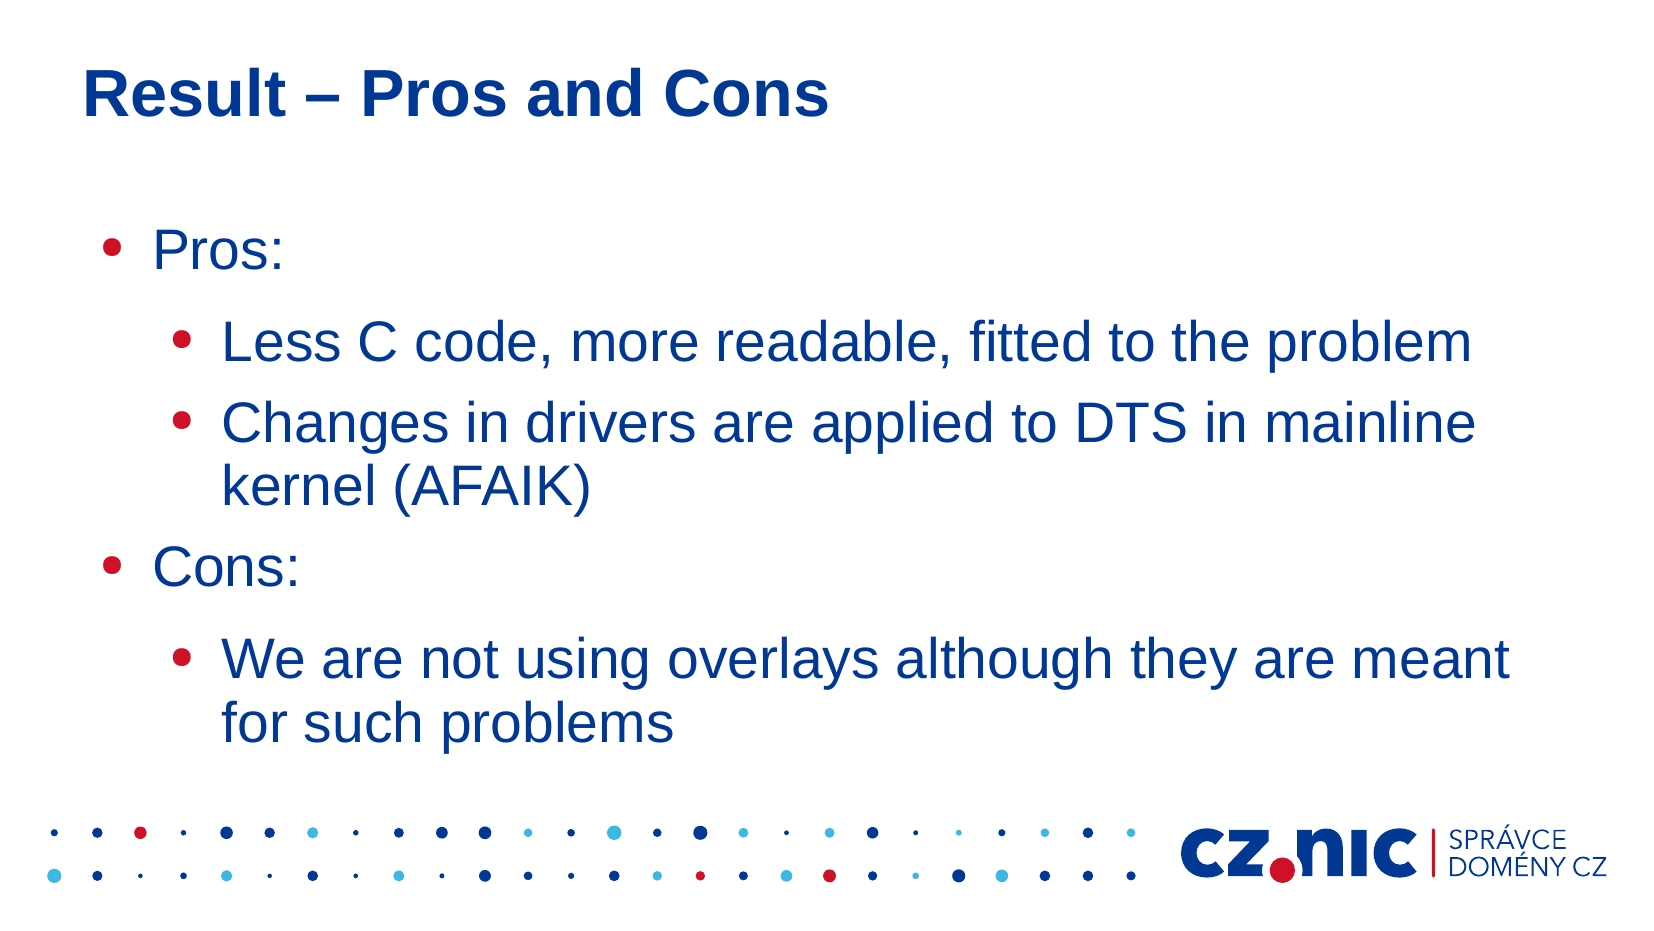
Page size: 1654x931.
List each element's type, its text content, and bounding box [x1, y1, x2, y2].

list Pros: Less C code, more readable, fitted to the problem Changes in drivers are applied to DTS in mainline kernel (AFAIK) Cons: We are not using overlays although they are meant for such problems [82, 217, 1571, 758]
title Result – Pros and Cons [82, 53, 1571, 133]
